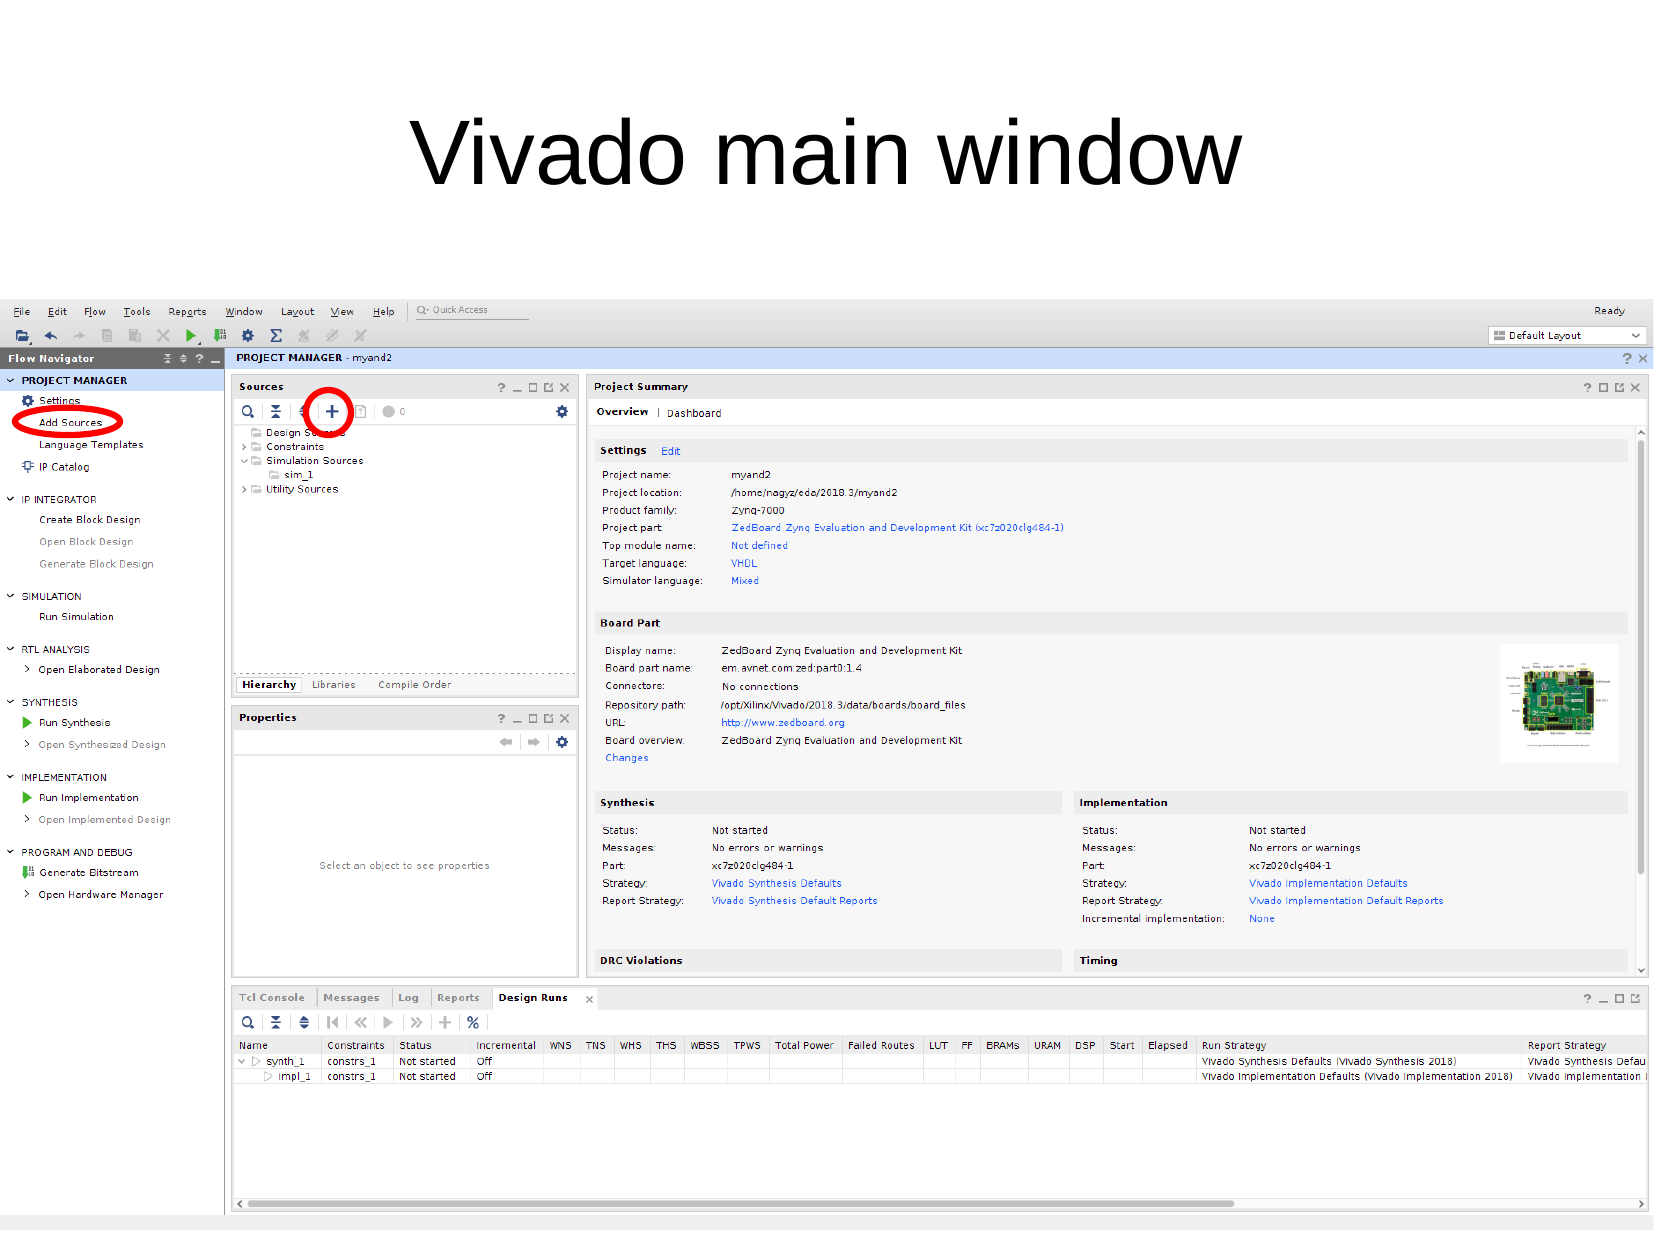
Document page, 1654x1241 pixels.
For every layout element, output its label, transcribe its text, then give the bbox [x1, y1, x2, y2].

picture [0, 299, 1654, 1230]
title Vivado main window [82, 49, 1571, 257]
